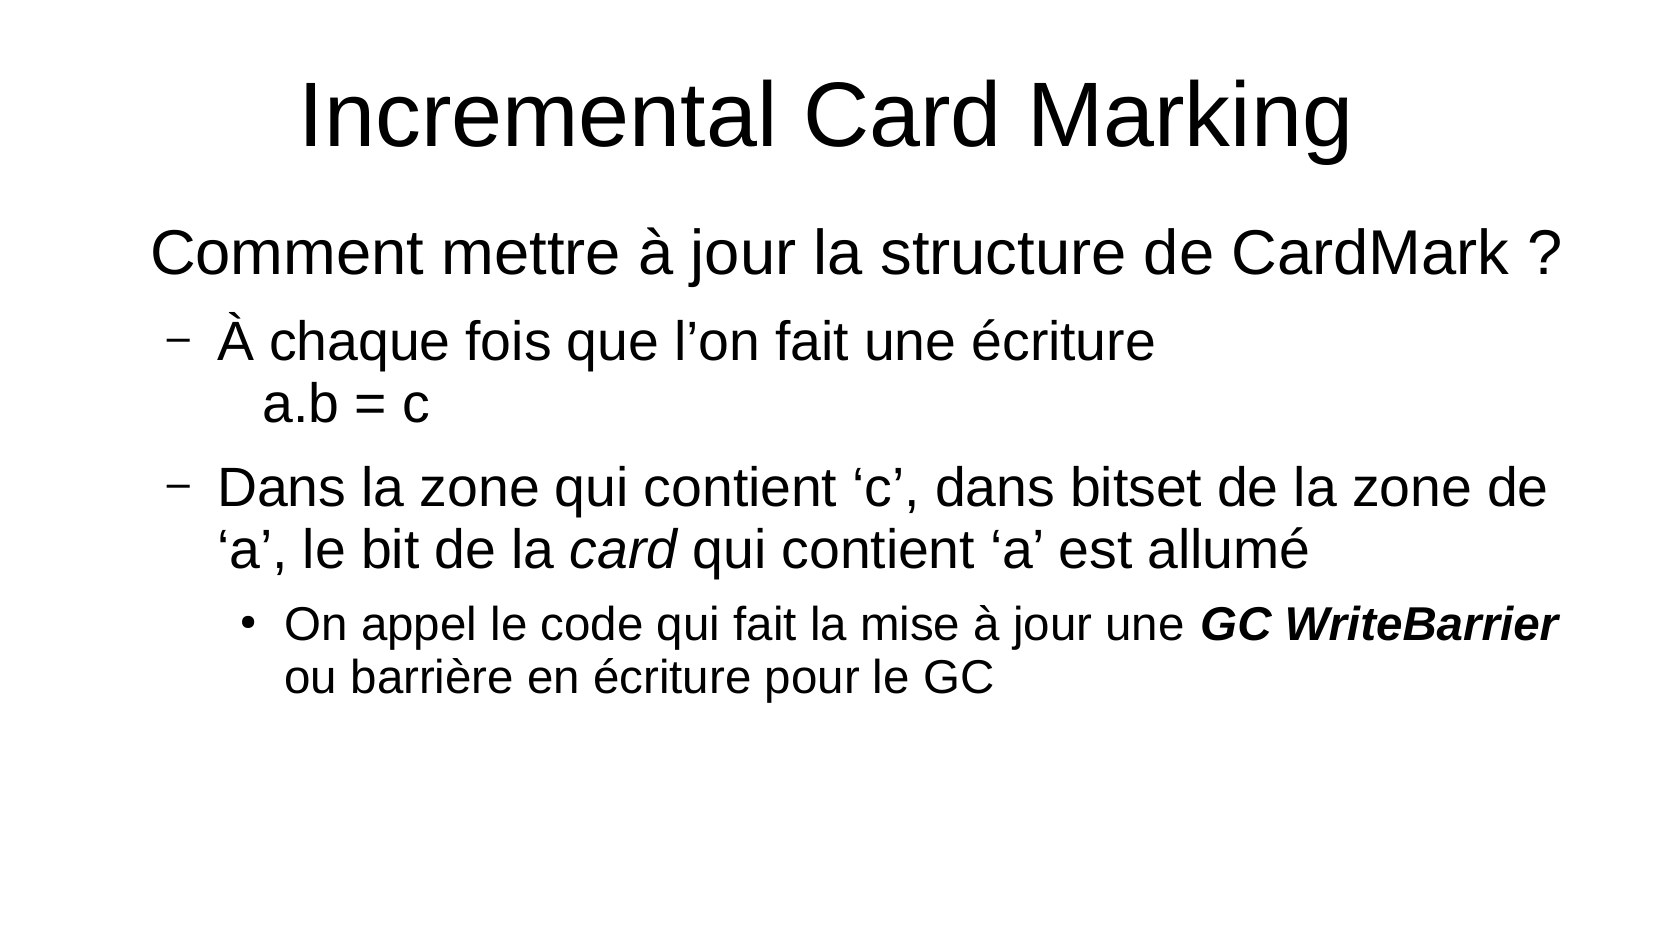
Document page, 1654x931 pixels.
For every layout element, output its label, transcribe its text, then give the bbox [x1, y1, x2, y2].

title Incremental Card Marking [82, 37, 1571, 193]
list Comment mettre à jour la structure de CardMark ? À chaque fois que l’on fait une écriture a.b = c Dans la zone qui contient ‘c’, dans bitset de la zone de ‘a’, le bit de la card qui contient ‘a’ est allumé On appel le code qui fait la mise à jour une GC WriteBarrier ou barrière en écriture pour le GC [82, 217, 1571, 758]
